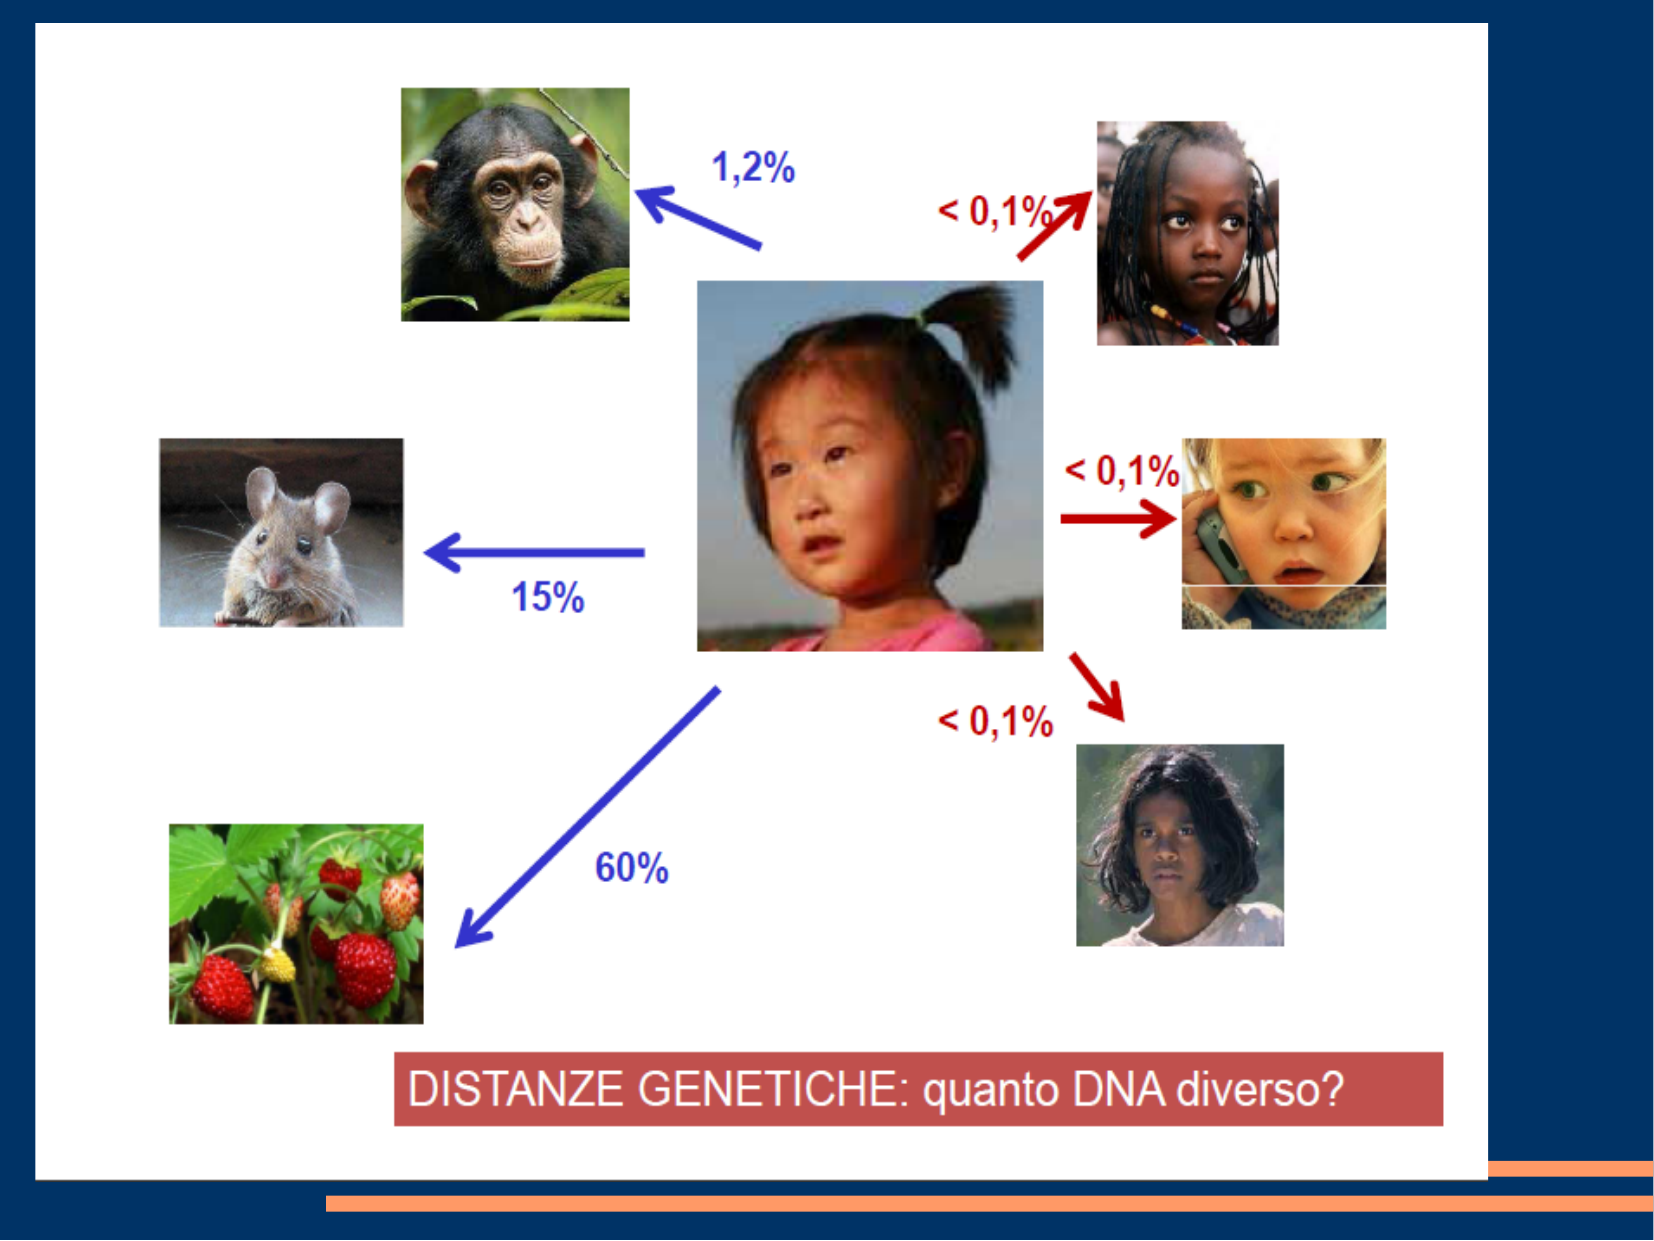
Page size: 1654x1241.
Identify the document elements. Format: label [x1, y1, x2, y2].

picture [35, 23, 1489, 1182]
